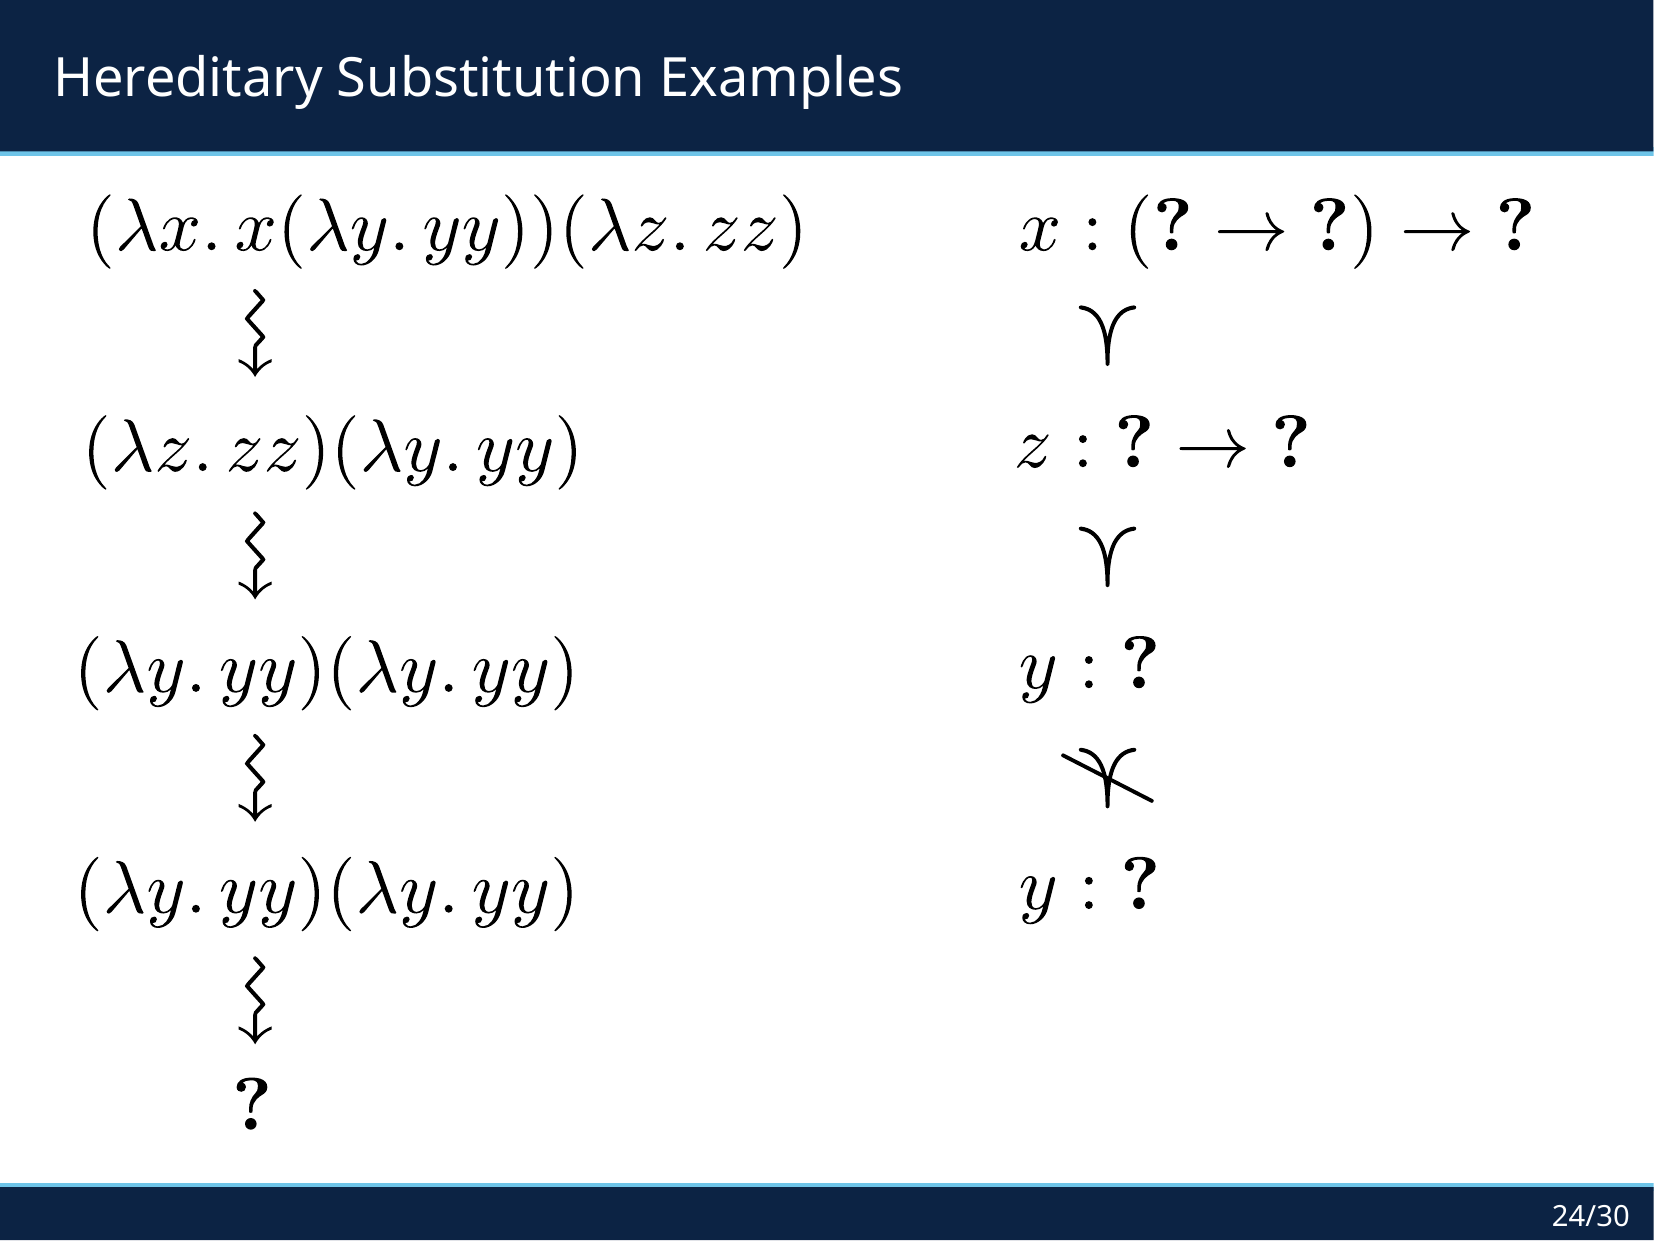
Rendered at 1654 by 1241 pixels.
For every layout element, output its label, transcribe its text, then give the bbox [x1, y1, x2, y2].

picture [230, 505, 272, 600]
picture [1015, 633, 1159, 707]
picture [1015, 191, 1534, 272]
picture [1075, 522, 1140, 600]
picture [78, 412, 579, 493]
picture [1075, 301, 1140, 378]
picture [83, 191, 804, 272]
picture [1010, 412, 1310, 471]
picture [1057, 744, 1158, 821]
picture [229, 1074, 271, 1133]
picture [230, 950, 272, 1045]
title Hereditary Substitution Examples [0, 0, 1654, 152]
picture [230, 728, 272, 822]
picture [70, 633, 575, 714]
picture [1015, 853, 1159, 928]
picture [230, 283, 272, 378]
picture [70, 853, 575, 935]
